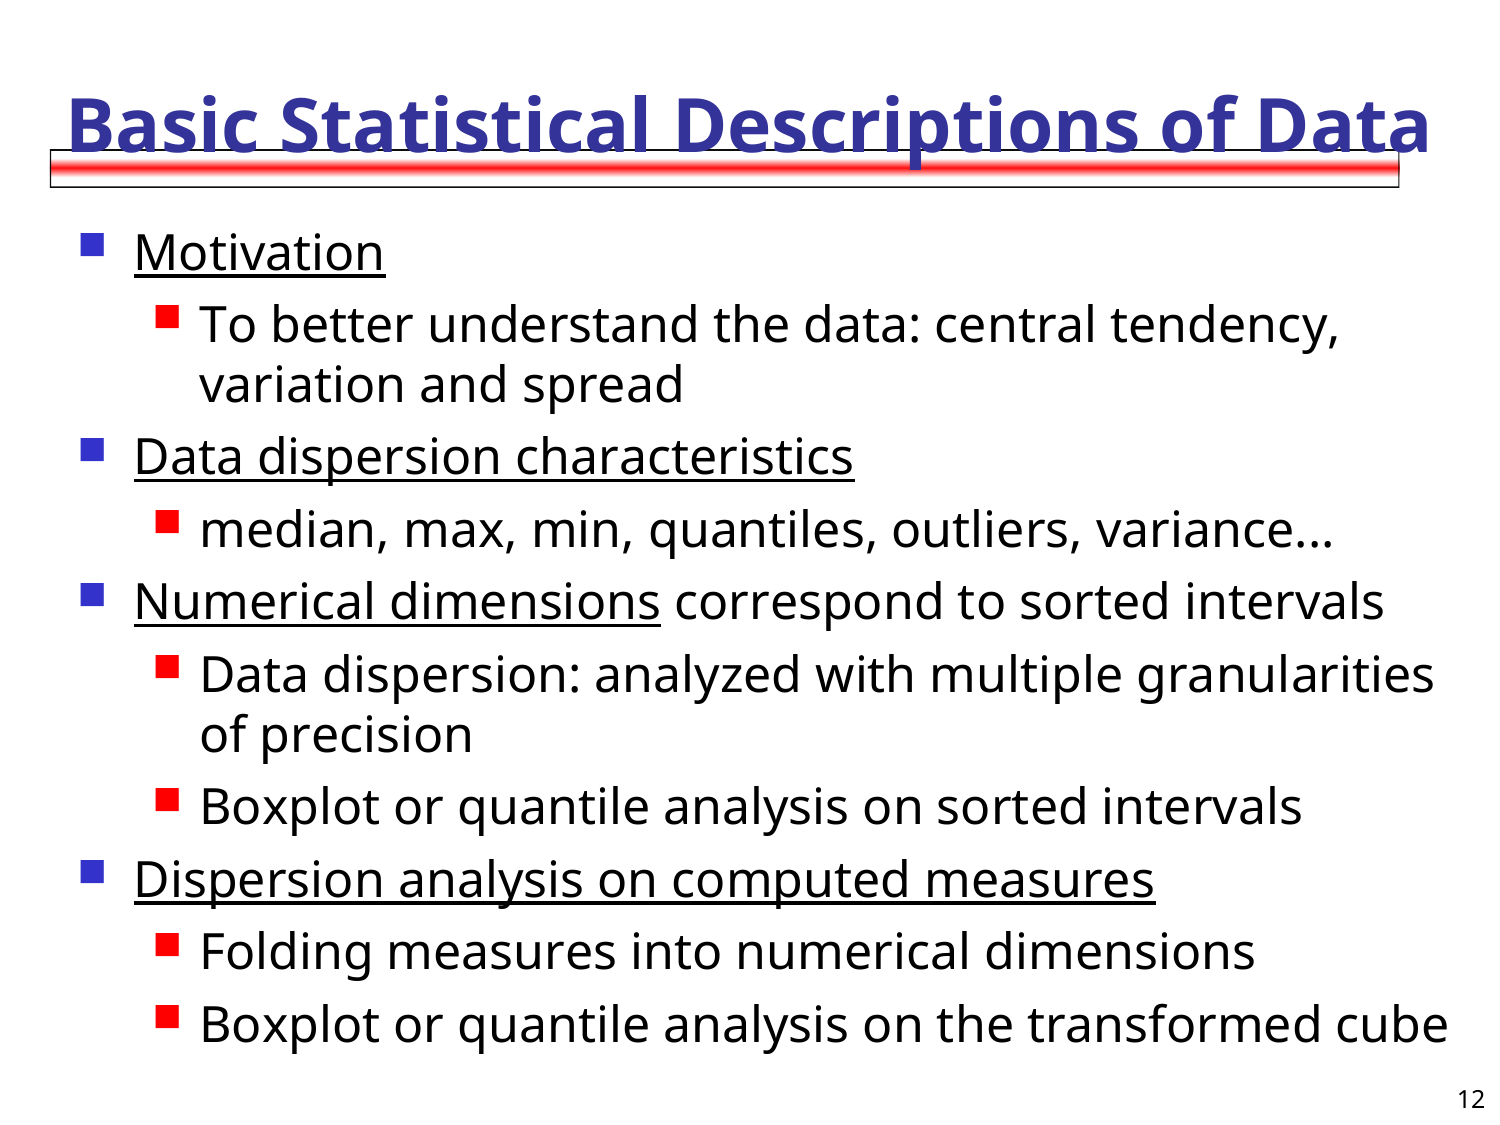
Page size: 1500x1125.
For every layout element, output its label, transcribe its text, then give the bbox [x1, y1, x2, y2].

text_box <number> [1187, 1062, 1500, 1125]
list Motivation To better understand the data: central tendency, variation and spread Data dispersion characteristics median, max, min, quantiles, outliers, variance... Numerical dimensions correspond to sorted intervals Data dispersion: analyzed with multiple granularities of precision Boxplot or quantile analysis on sorted intervals Dispersion analysis on computed measures Folding measures into numerical dimensions Boxplot or quantile analysis on the transformed cube [62, 212, 1486, 1120]
title Basic Statistical Descriptions of Data [0, 0, 1500, 175]
